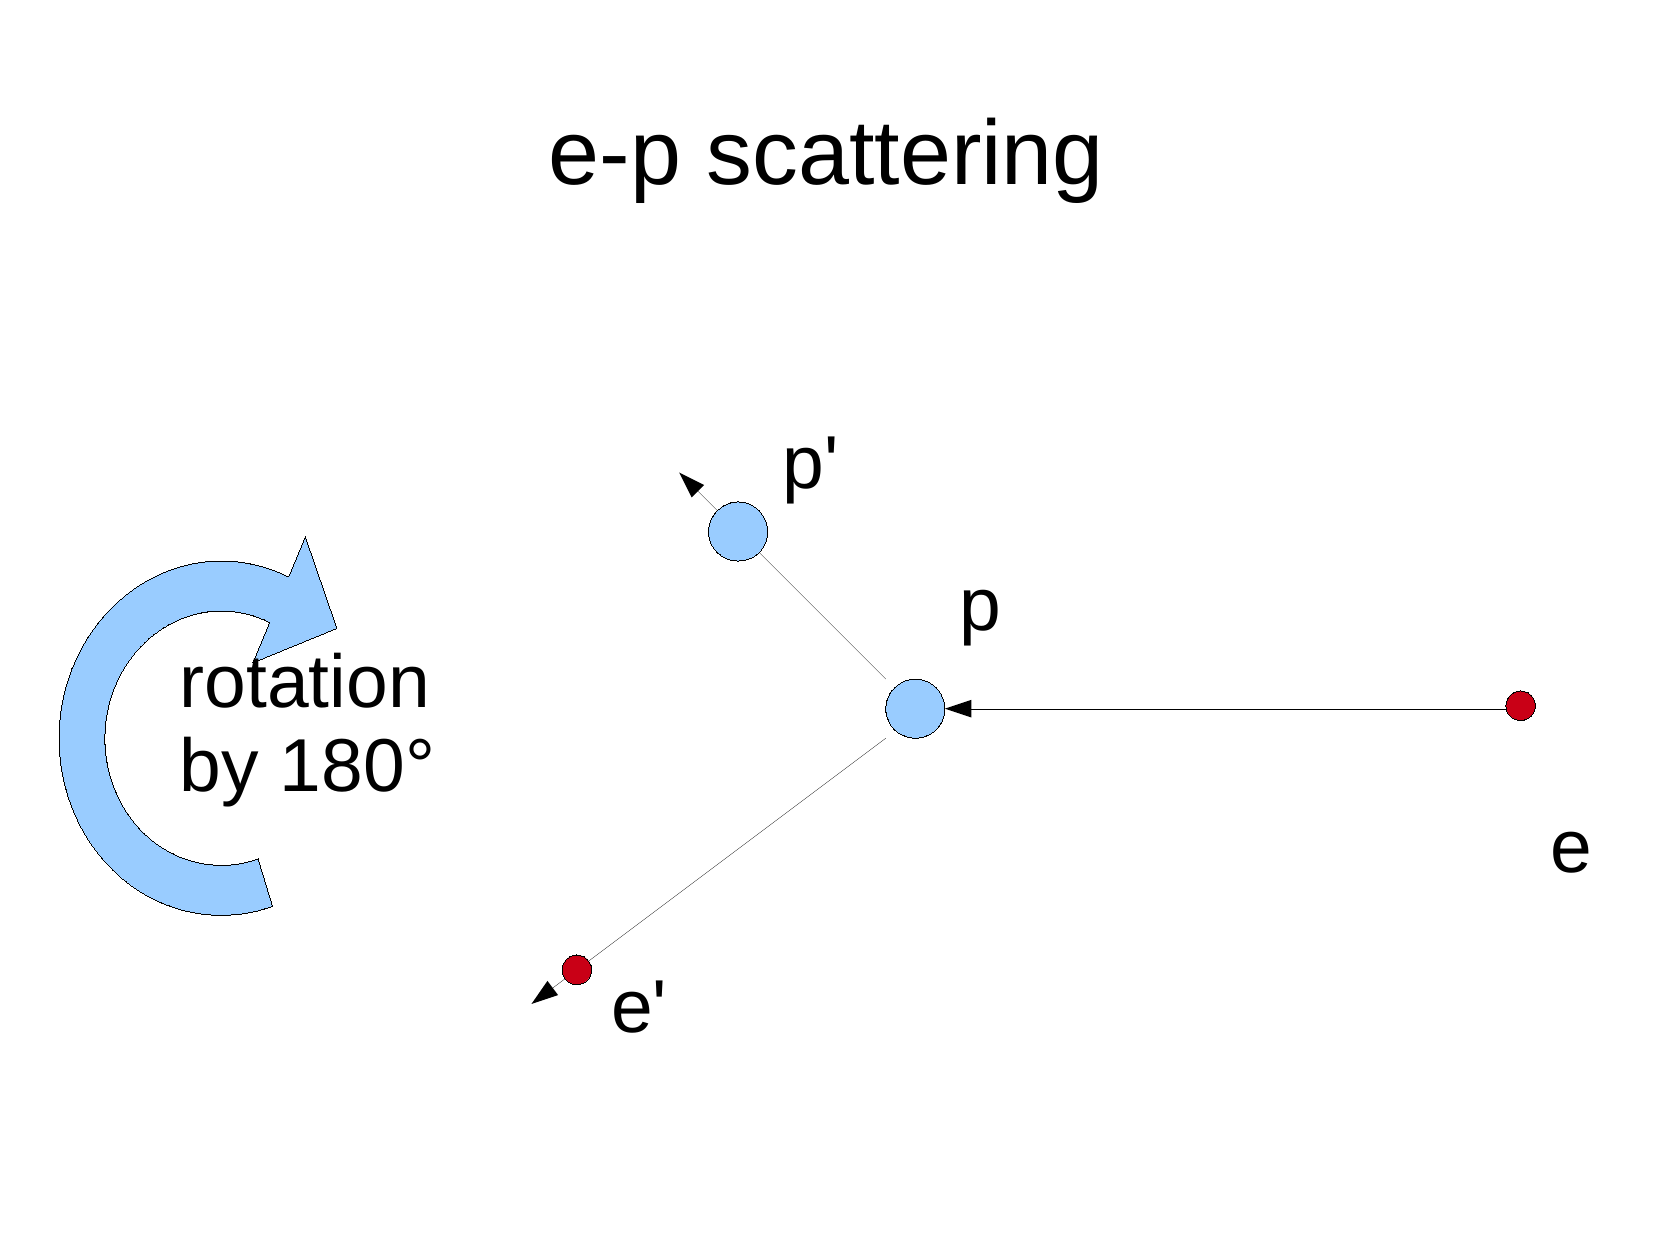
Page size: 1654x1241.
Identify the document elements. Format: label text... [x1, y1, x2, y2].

text_box [562, 954, 592, 985]
text_box e [1535, 797, 1607, 924]
text_box e' [596, 956, 683, 1083]
text_box p' [767, 413, 854, 540]
text_box p [944, 554, 1017, 682]
title e-p scattering [82, 56, 1571, 250]
text_box [885, 679, 945, 739]
text_box [59, 536, 337, 916]
text_box [1505, 690, 1536, 721]
text_box rotation by 180° [164, 631, 466, 870]
text_box [708, 501, 767, 562]
